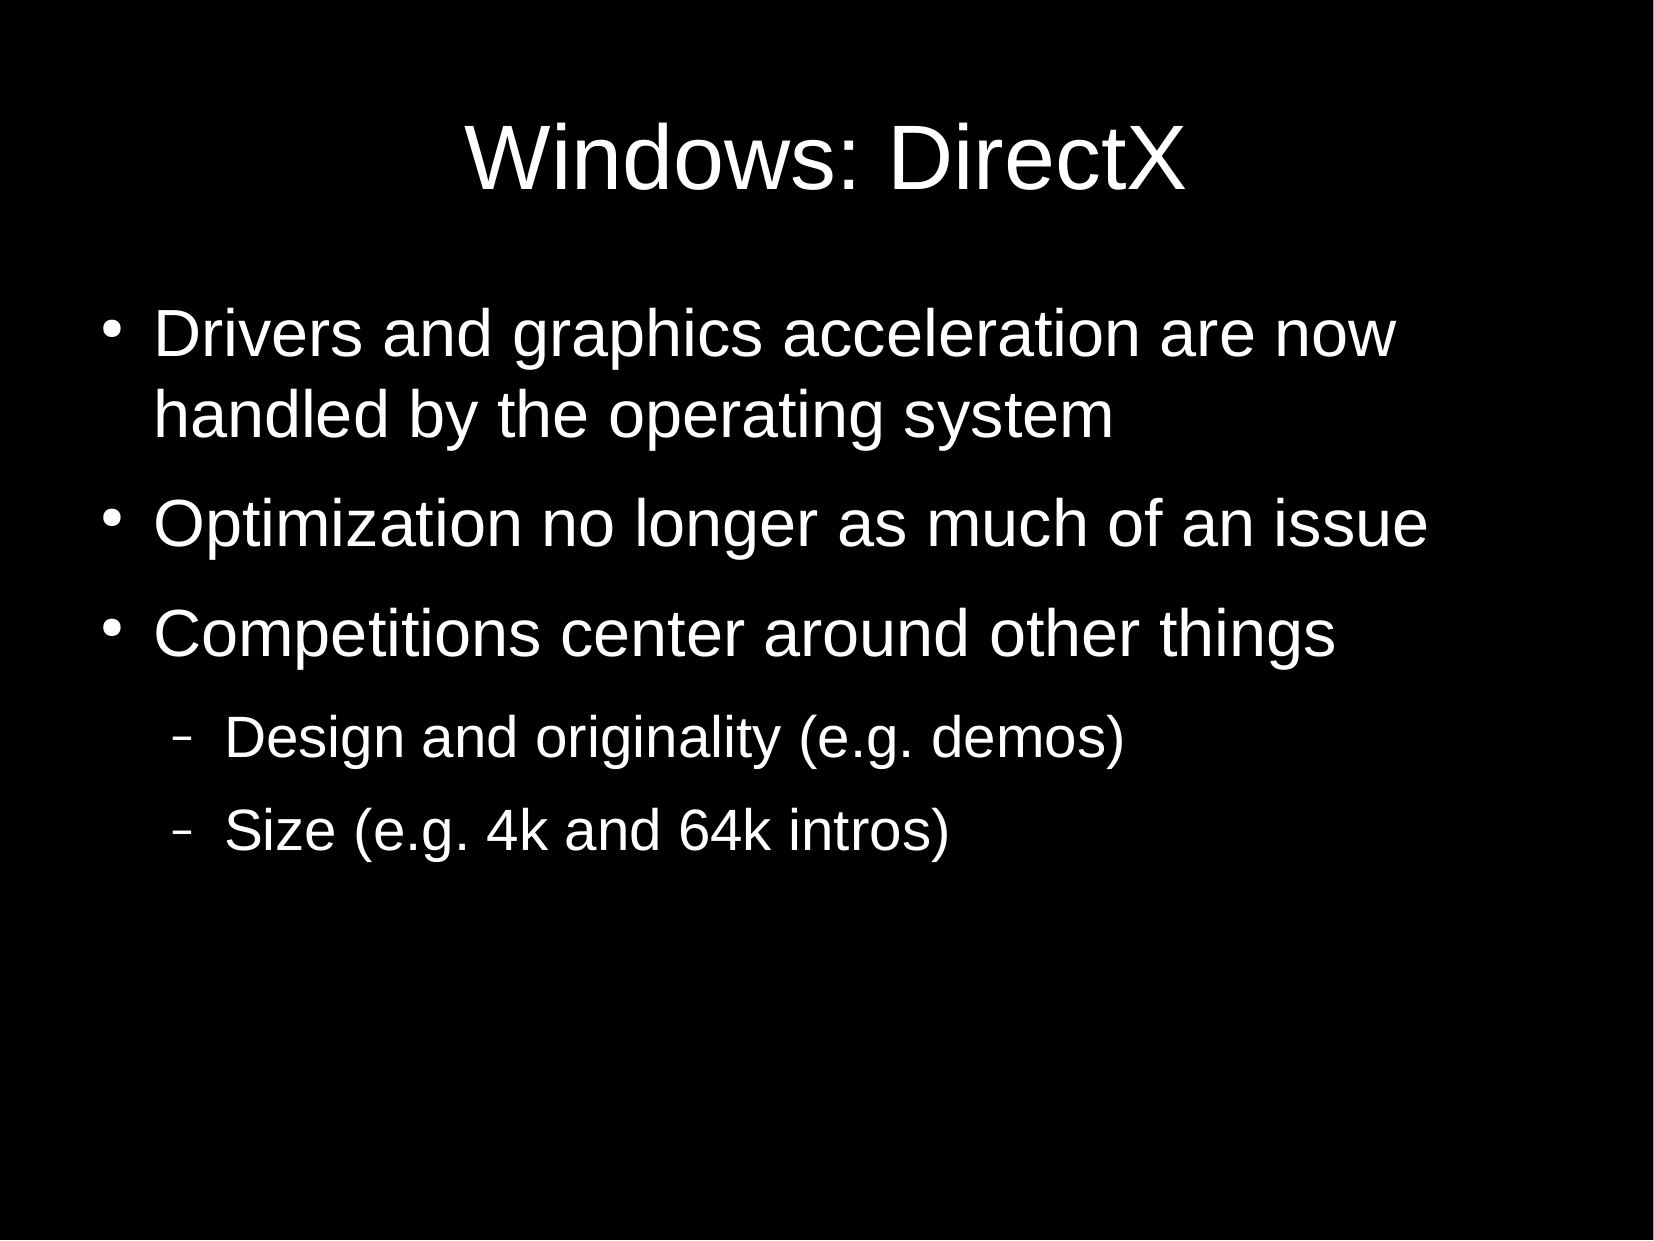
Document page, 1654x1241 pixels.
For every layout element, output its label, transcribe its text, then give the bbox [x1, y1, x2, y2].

title Windows: DirectX [82, 49, 1571, 257]
list Drivers and graphics acceleration are now handled by the operating system Optimization no longer as much of an issue Competitions center around other things Design and originality (e.g. demos)‏ Size (e.g. 4k and 64k intros)‏ [82, 290, 1571, 1109]
